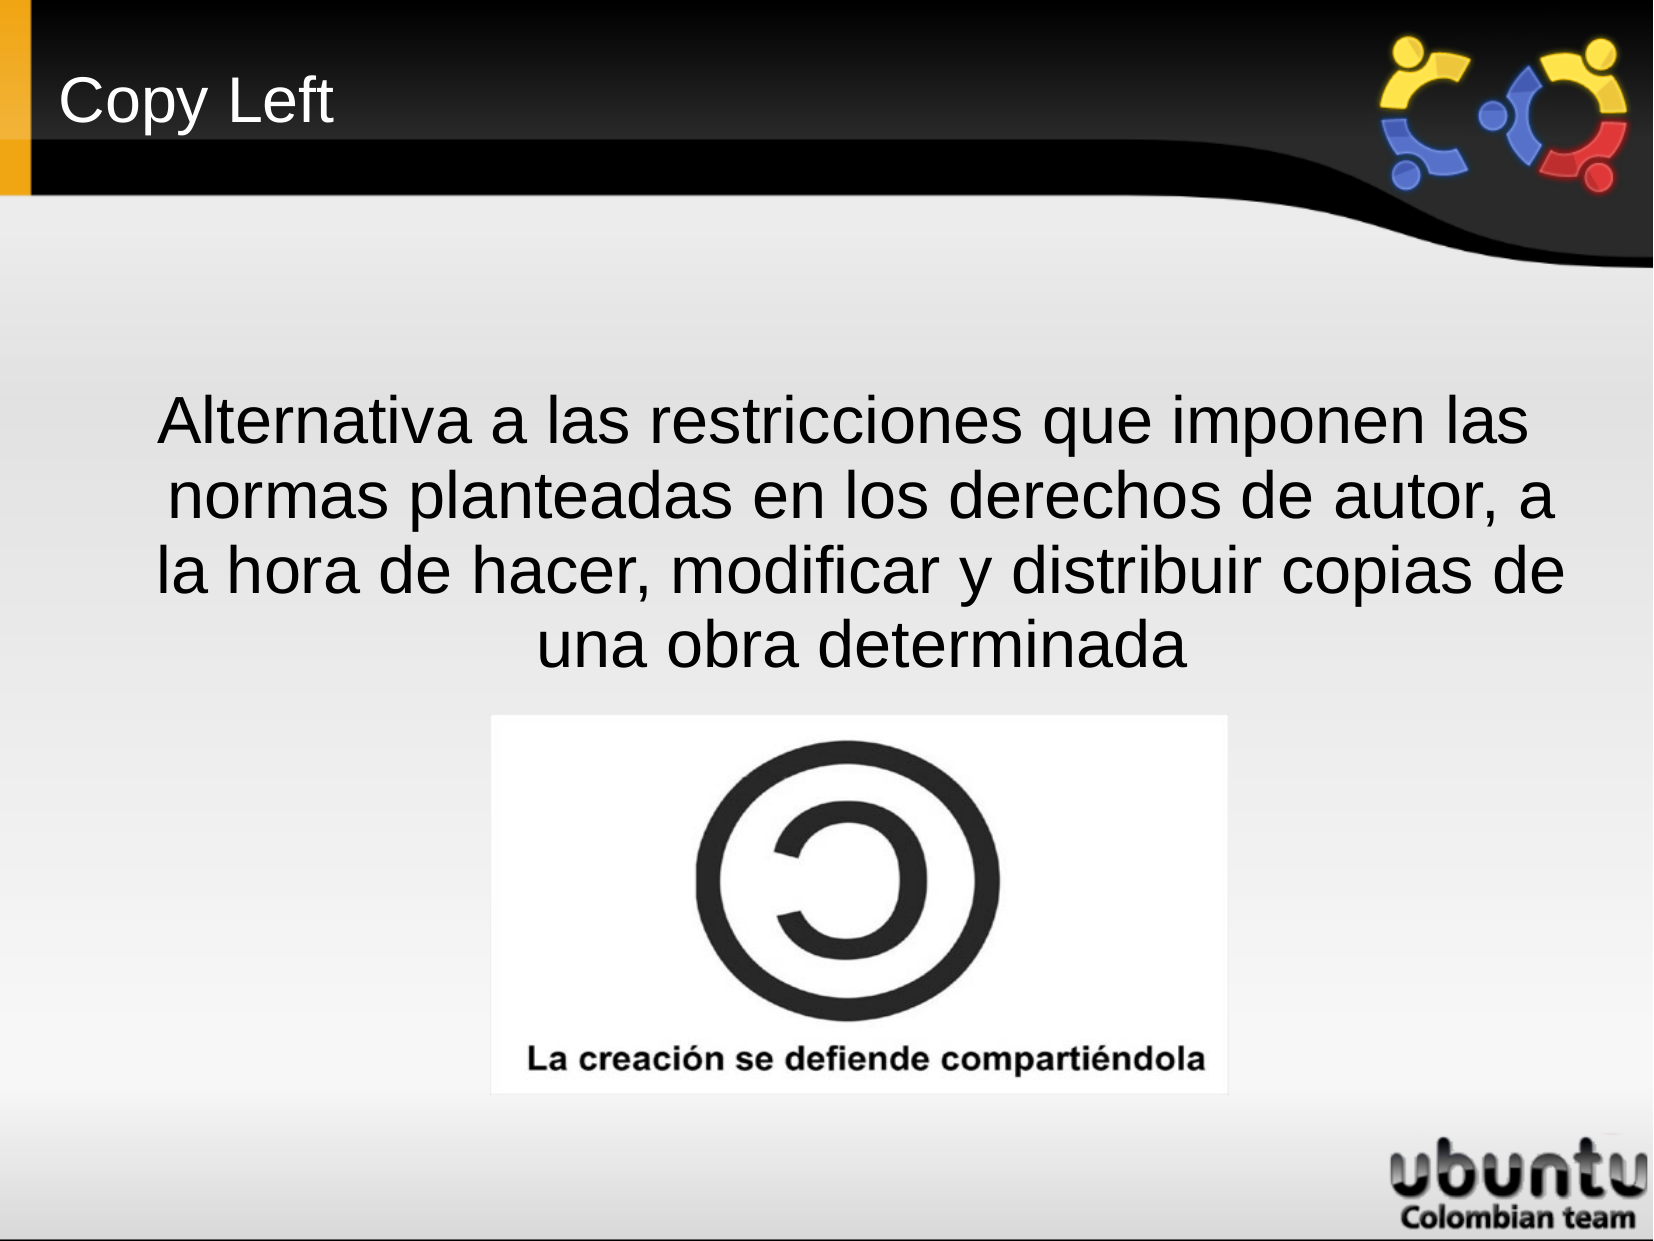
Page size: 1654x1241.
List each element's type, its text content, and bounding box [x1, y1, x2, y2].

subtitle Alternativa a las restricciones que imponen las normas planteadas en los derechos de autor, a la hora de hacer, modificar y distribuir copias de una obra determinada [82, 297, 1571, 768]
picture [0, 0, 1653, 1241]
title Copy Left [59, 48, 1376, 153]
